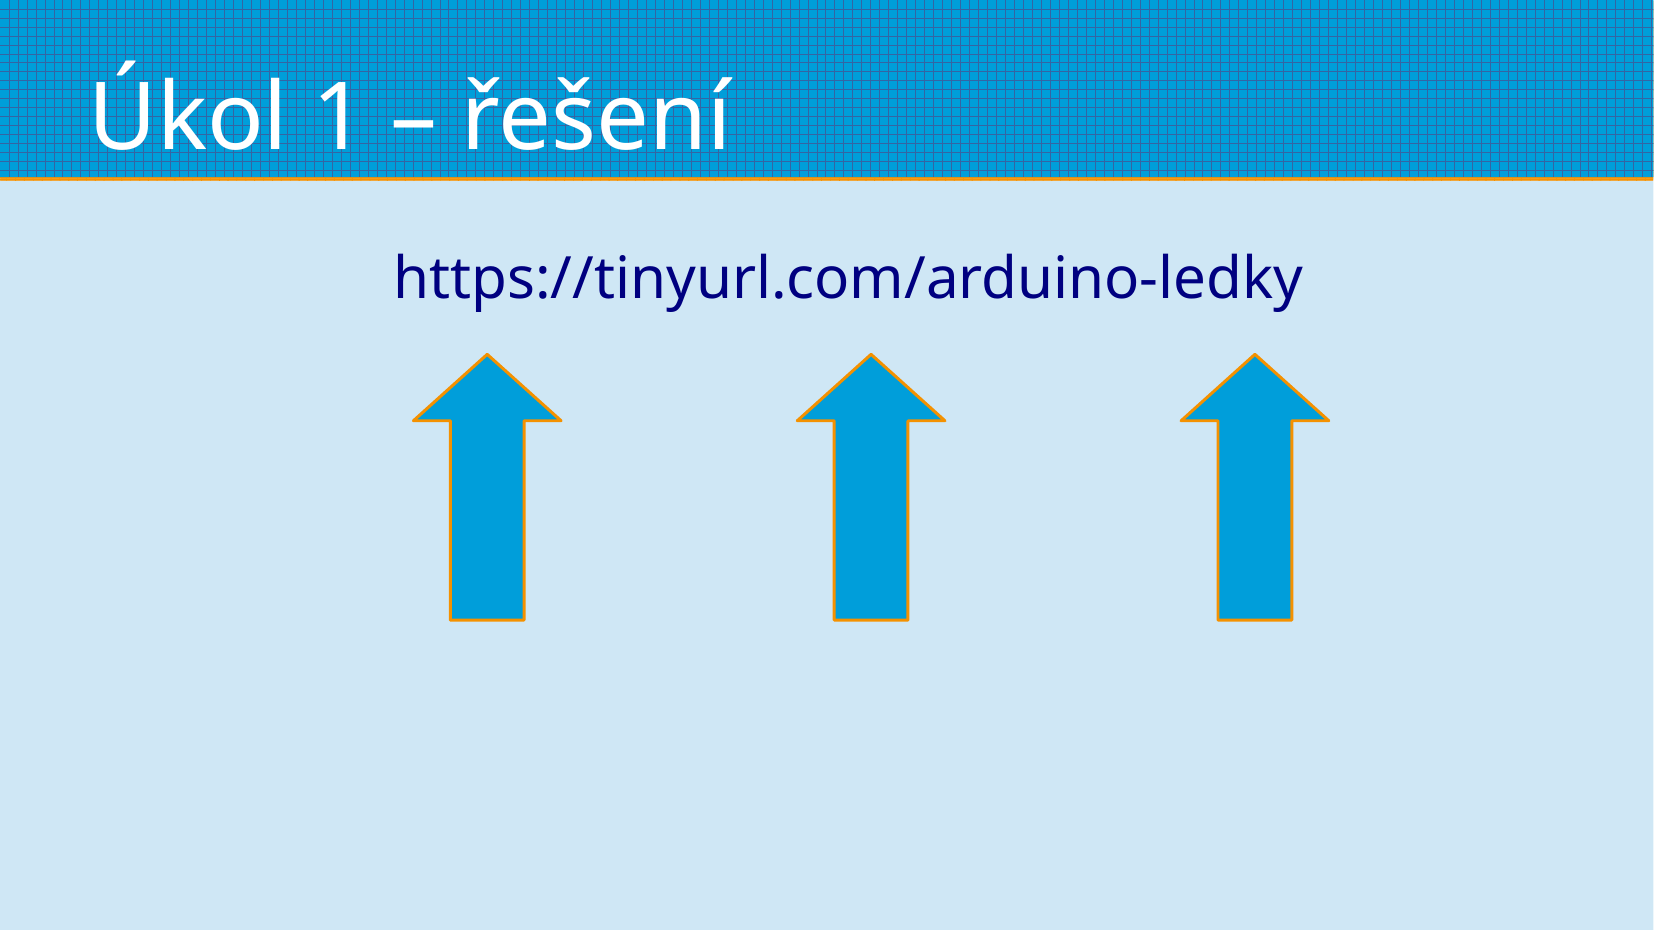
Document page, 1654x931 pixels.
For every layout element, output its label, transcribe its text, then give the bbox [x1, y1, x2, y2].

list https://tinyurl.com/arduino-ledky [88, 236, 1565, 813]
text_box [1181, 354, 1329, 621]
title Úkol 1 –⁠ řešení [88, 14, 1565, 178]
text_box [797, 354, 945, 621]
text_box [413, 354, 562, 621]
